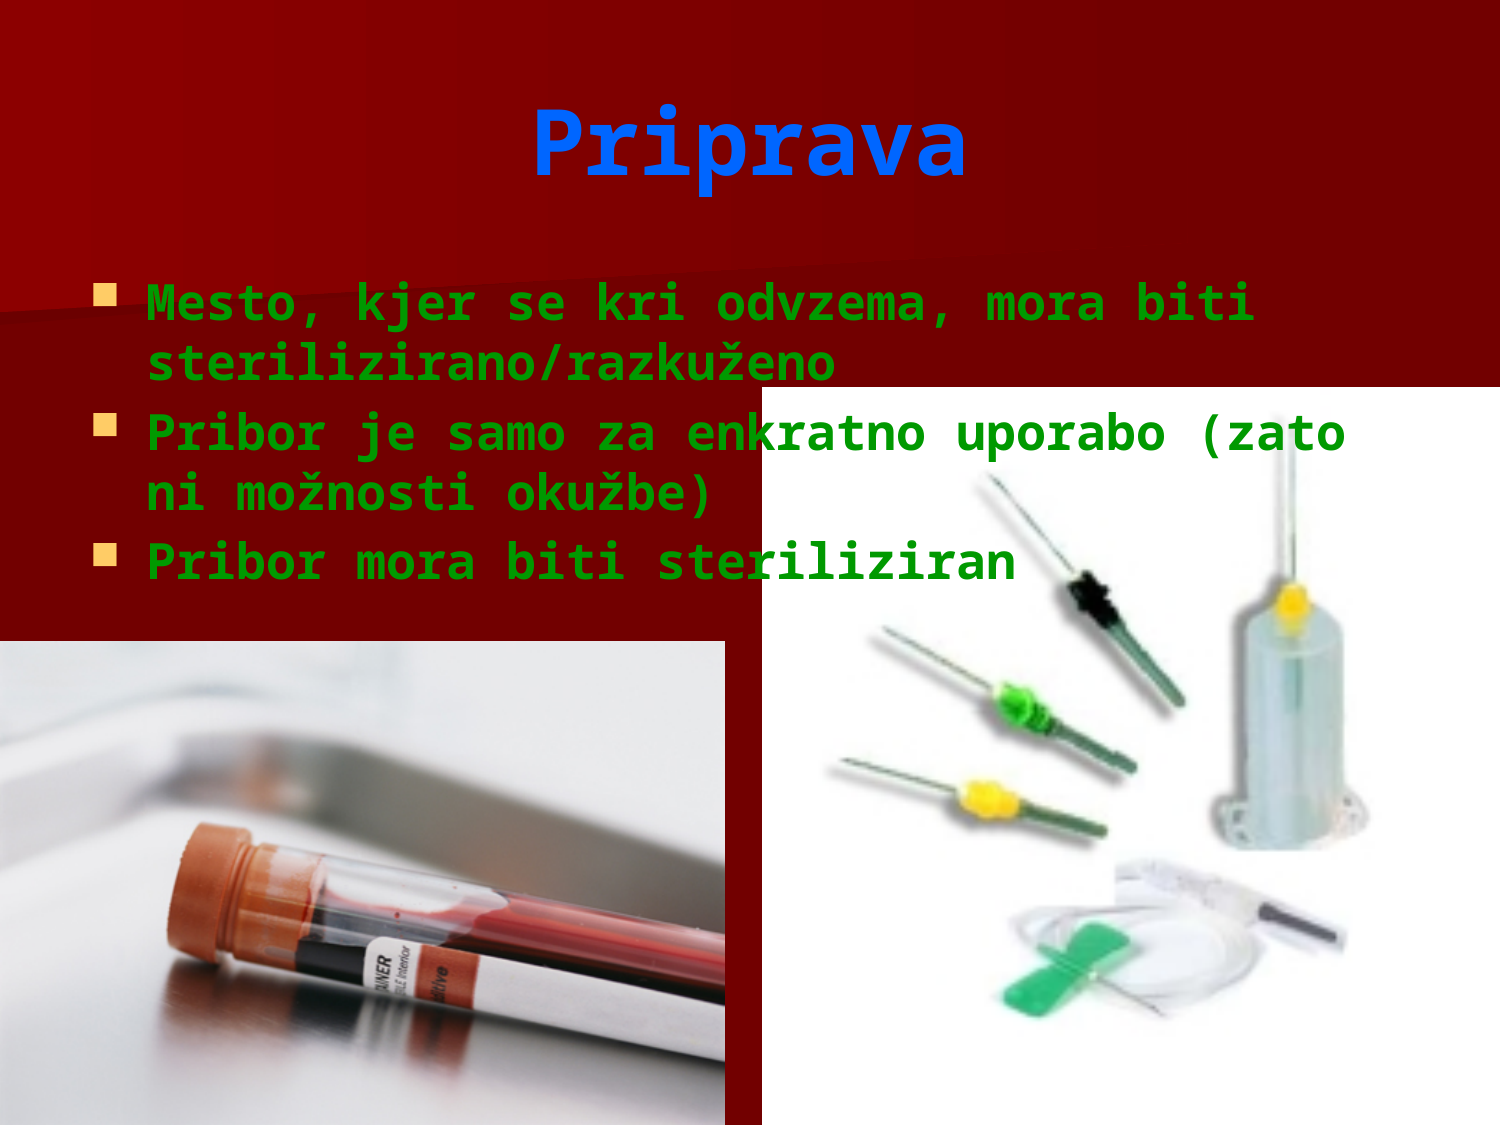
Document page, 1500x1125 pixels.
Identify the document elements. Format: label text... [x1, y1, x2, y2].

title Priprava [75, 45, 1425, 233]
picture [0, 641, 725, 1125]
picture [762, 387, 1500, 1125]
list Mesto, kjer se kri odvzema, mora biti sterilizirano/razkuženo Pribor je samo za enkratno uporabo (zato ni možnosti okužbe) Pribor mora biti steriliziran [75, 262, 1425, 1000]
